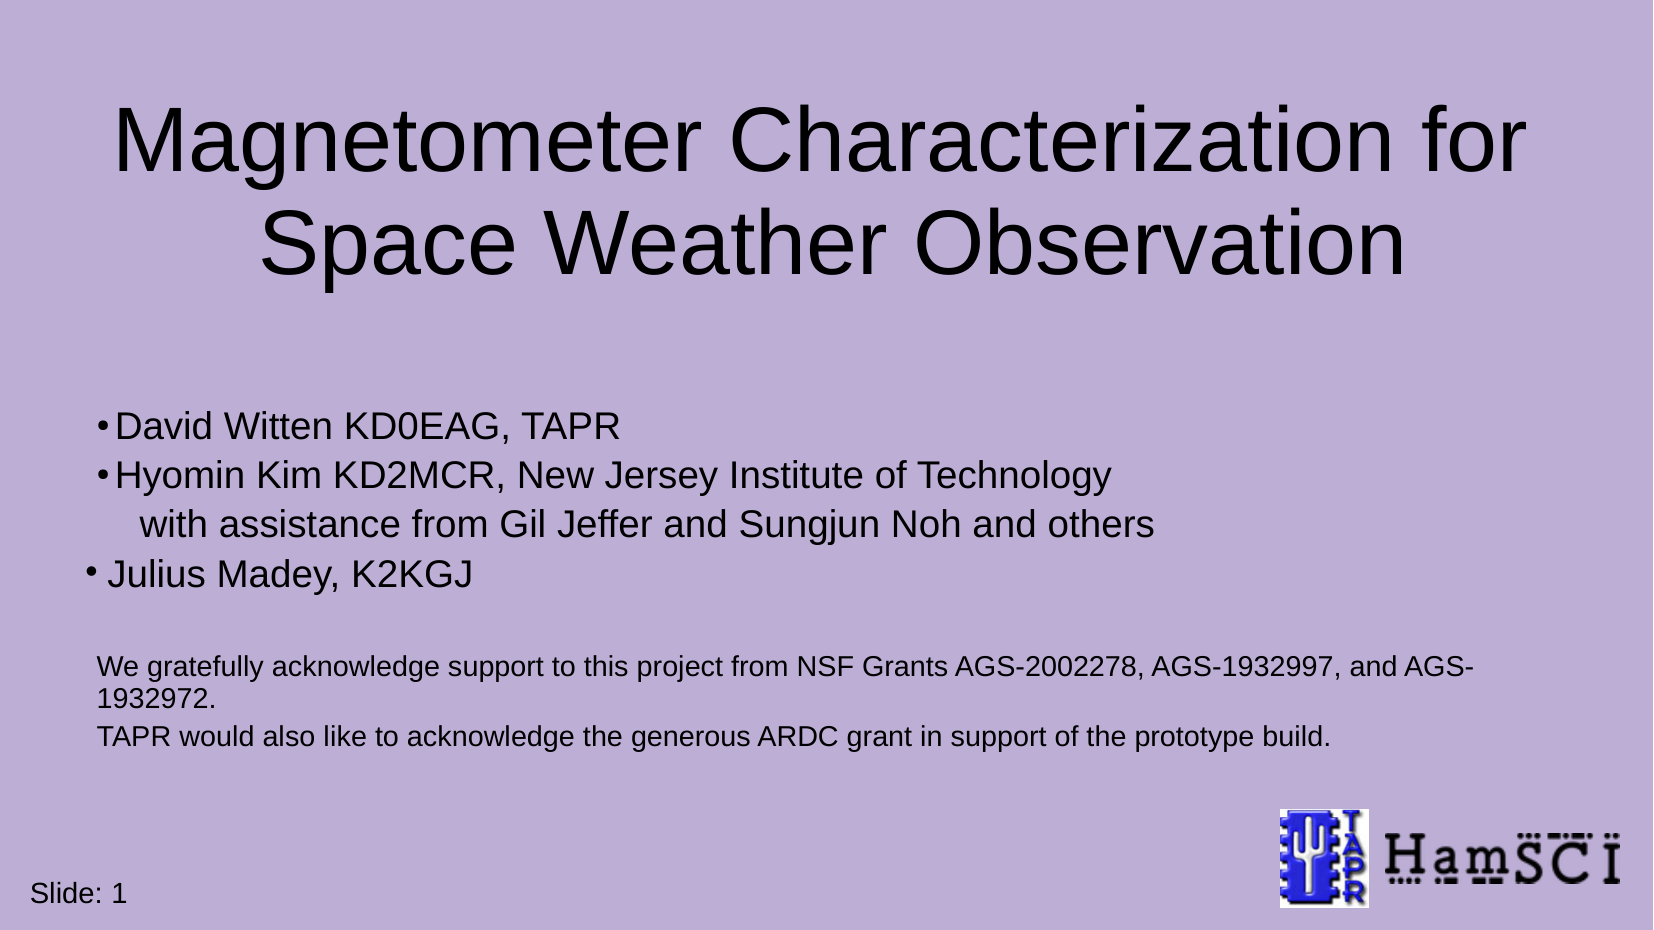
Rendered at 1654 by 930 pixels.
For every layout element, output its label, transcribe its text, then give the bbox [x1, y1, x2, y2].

title Magnetometer Characterization for Space Weather Observation [89, 44, 1578, 338]
text_box David Witten KD0EAG, TAPR Hyomin Kim KD2MCR, New Jersey Institute of Technology with assistance from Gil Jeffer and Sungjun Noh and others Julius Madey, K2KGJ We gratefully acknowledge support to this project from NSF Grants AGS-2002278, AGS-1932997, and AGS-1932972. TAPR would also like to acknowledge the generous ARDC grant in support of the prototype build. [81, 405, 1570, 756]
picture [1280, 809, 1369, 908]
picture [1385, 833, 1620, 884]
